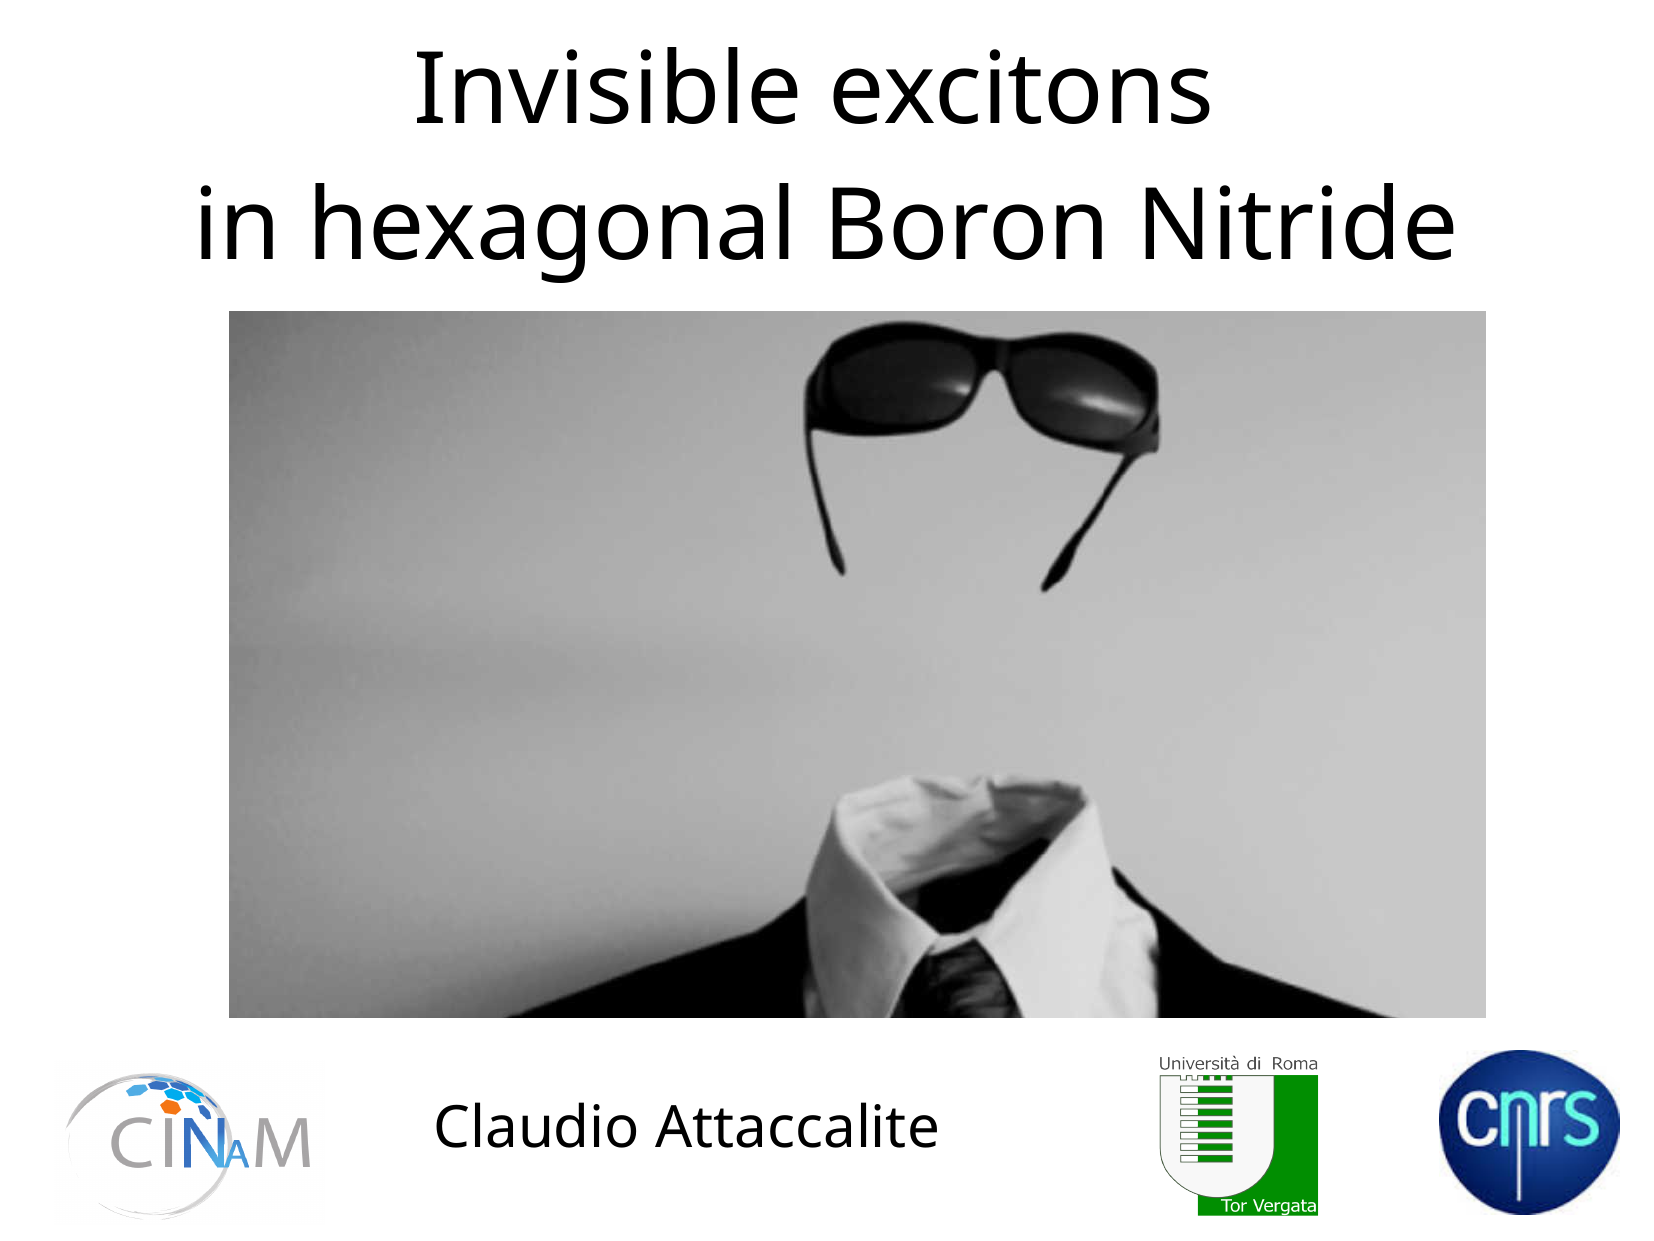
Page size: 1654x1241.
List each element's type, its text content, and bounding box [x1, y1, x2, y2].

title Invisible excitons in hexagonal Boron Nitride [82, 0, 1571, 308]
picture [1146, 1050, 1332, 1221]
picture [229, 311, 1486, 1018]
picture [54, 1060, 325, 1225]
title Claudio Attaccalite [244, 1052, 1130, 1197]
picture [1439, 1050, 1620, 1215]
